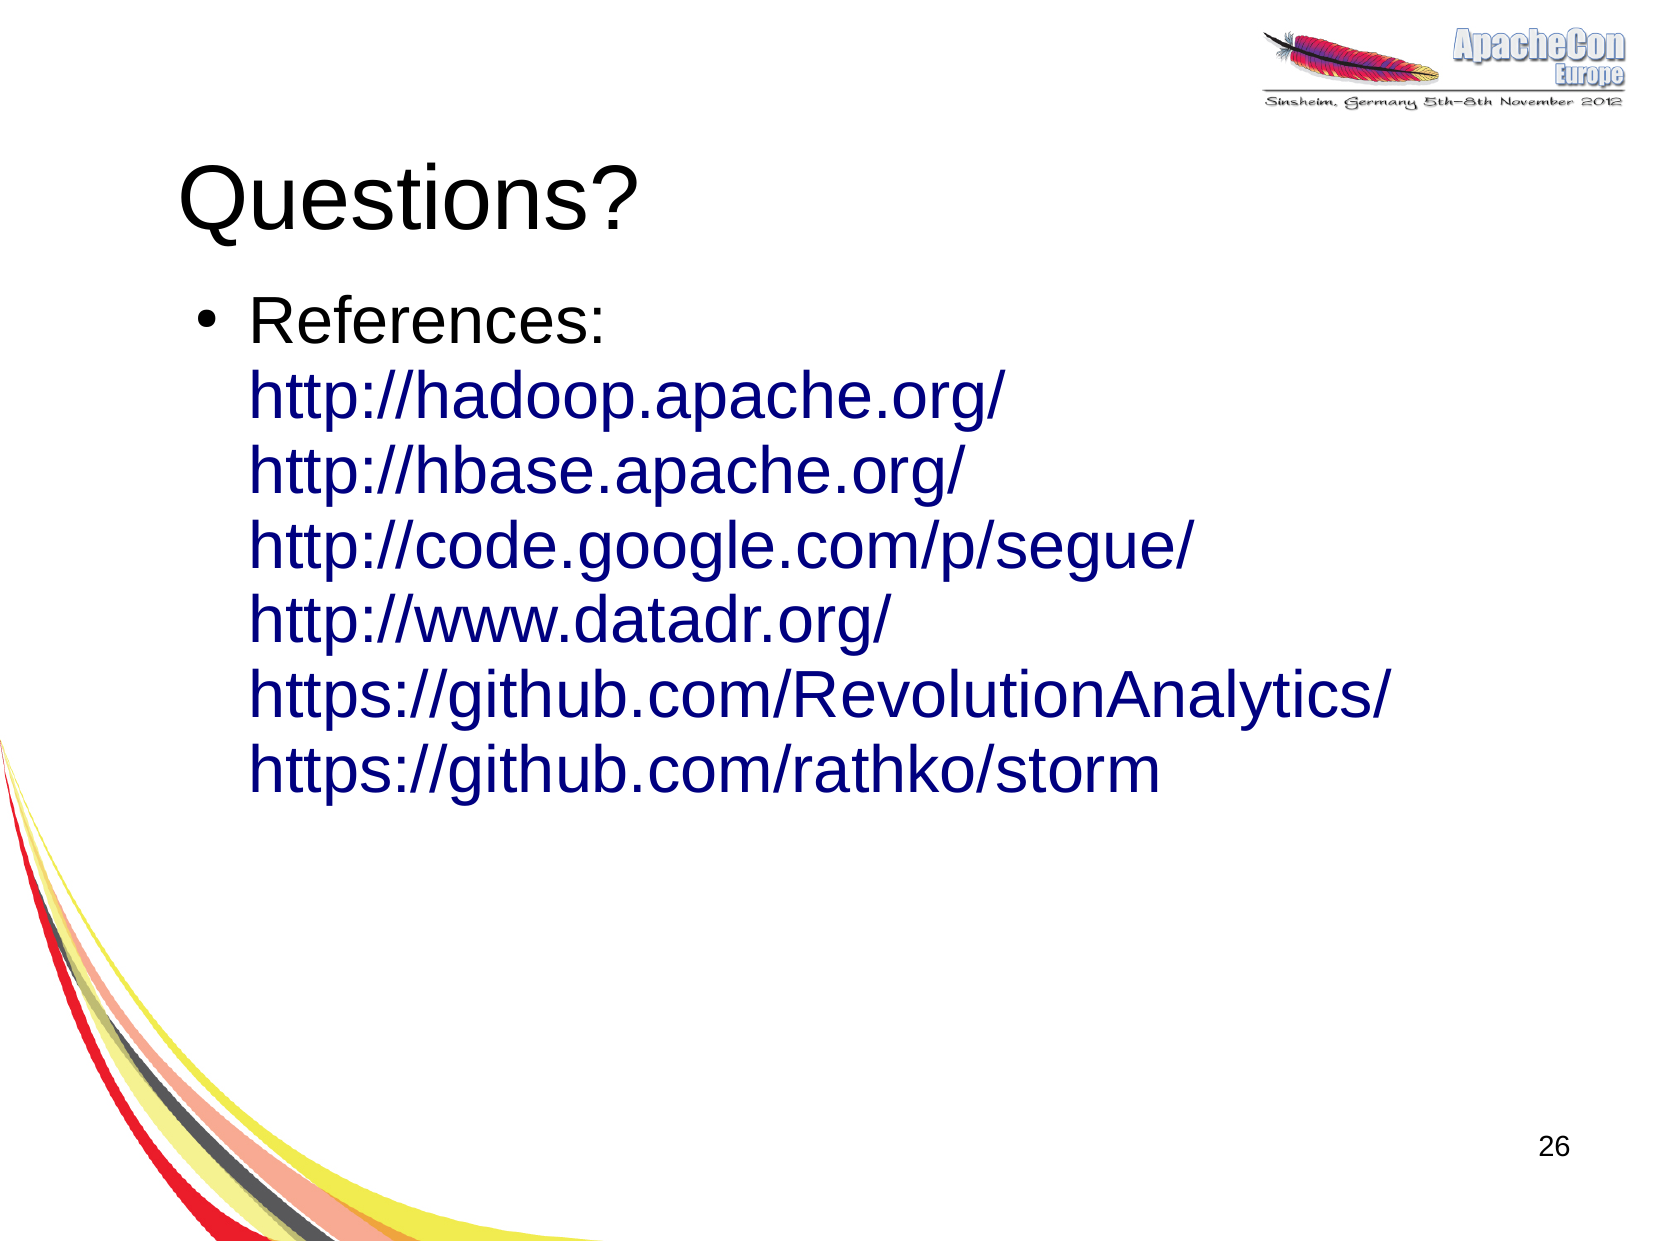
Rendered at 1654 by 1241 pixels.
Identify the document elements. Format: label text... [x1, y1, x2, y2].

title Questions? [177, 141, 1536, 254]
list References: http://hadoop.apache.org/ http://hbase.apache.org/ http://code.google.com/p/segue/ http://www.datadr.org/ https://github.com/RevolutionAnalytics/ https://github.com/rathko/storm [177, 283, 1536, 1004]
picture [0, 0, 1654, 1241]
